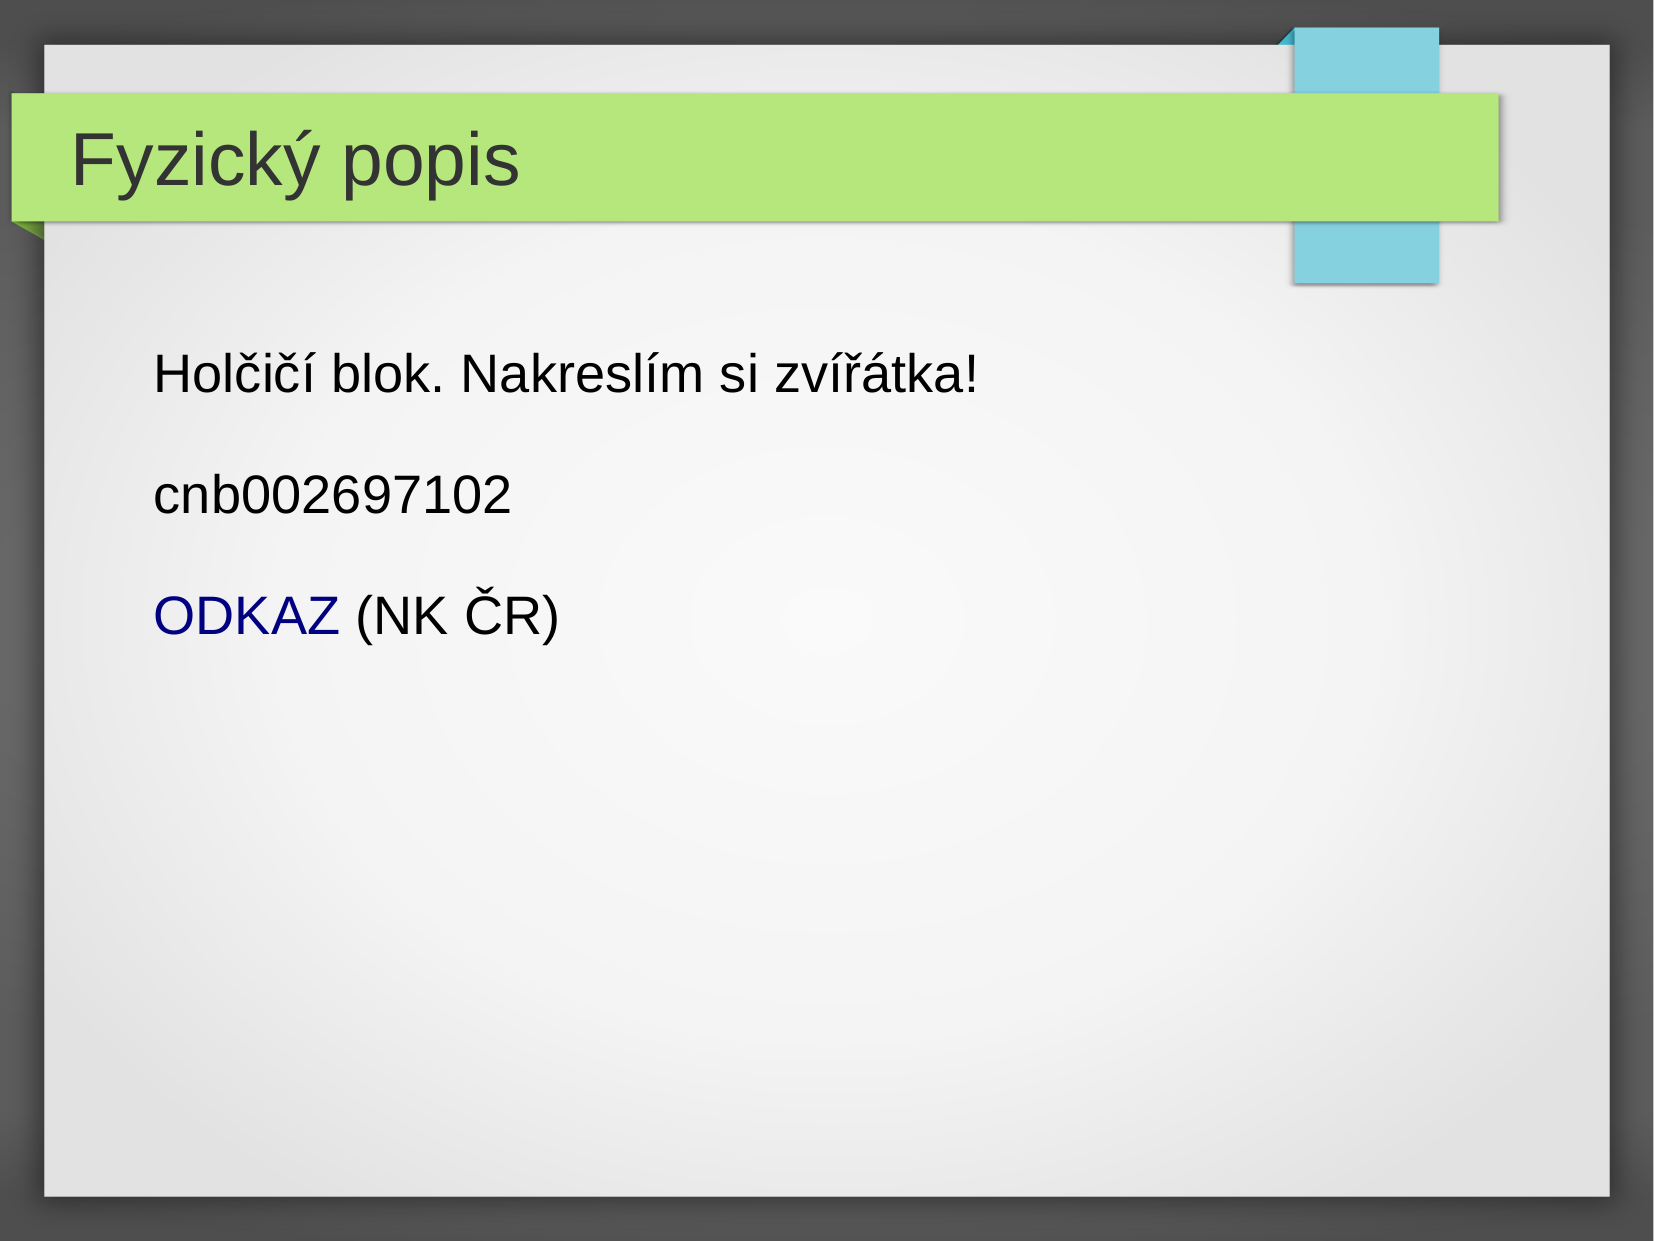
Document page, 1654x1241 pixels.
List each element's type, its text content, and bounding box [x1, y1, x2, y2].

title Fyzický popis [70, 106, 1229, 213]
picture [0, 0, 1654, 1241]
list Holčičí blok. Nakreslím si zvířátka! cnb002697102 ODKAZ (NK ČR) [82, 343, 1538, 1063]
